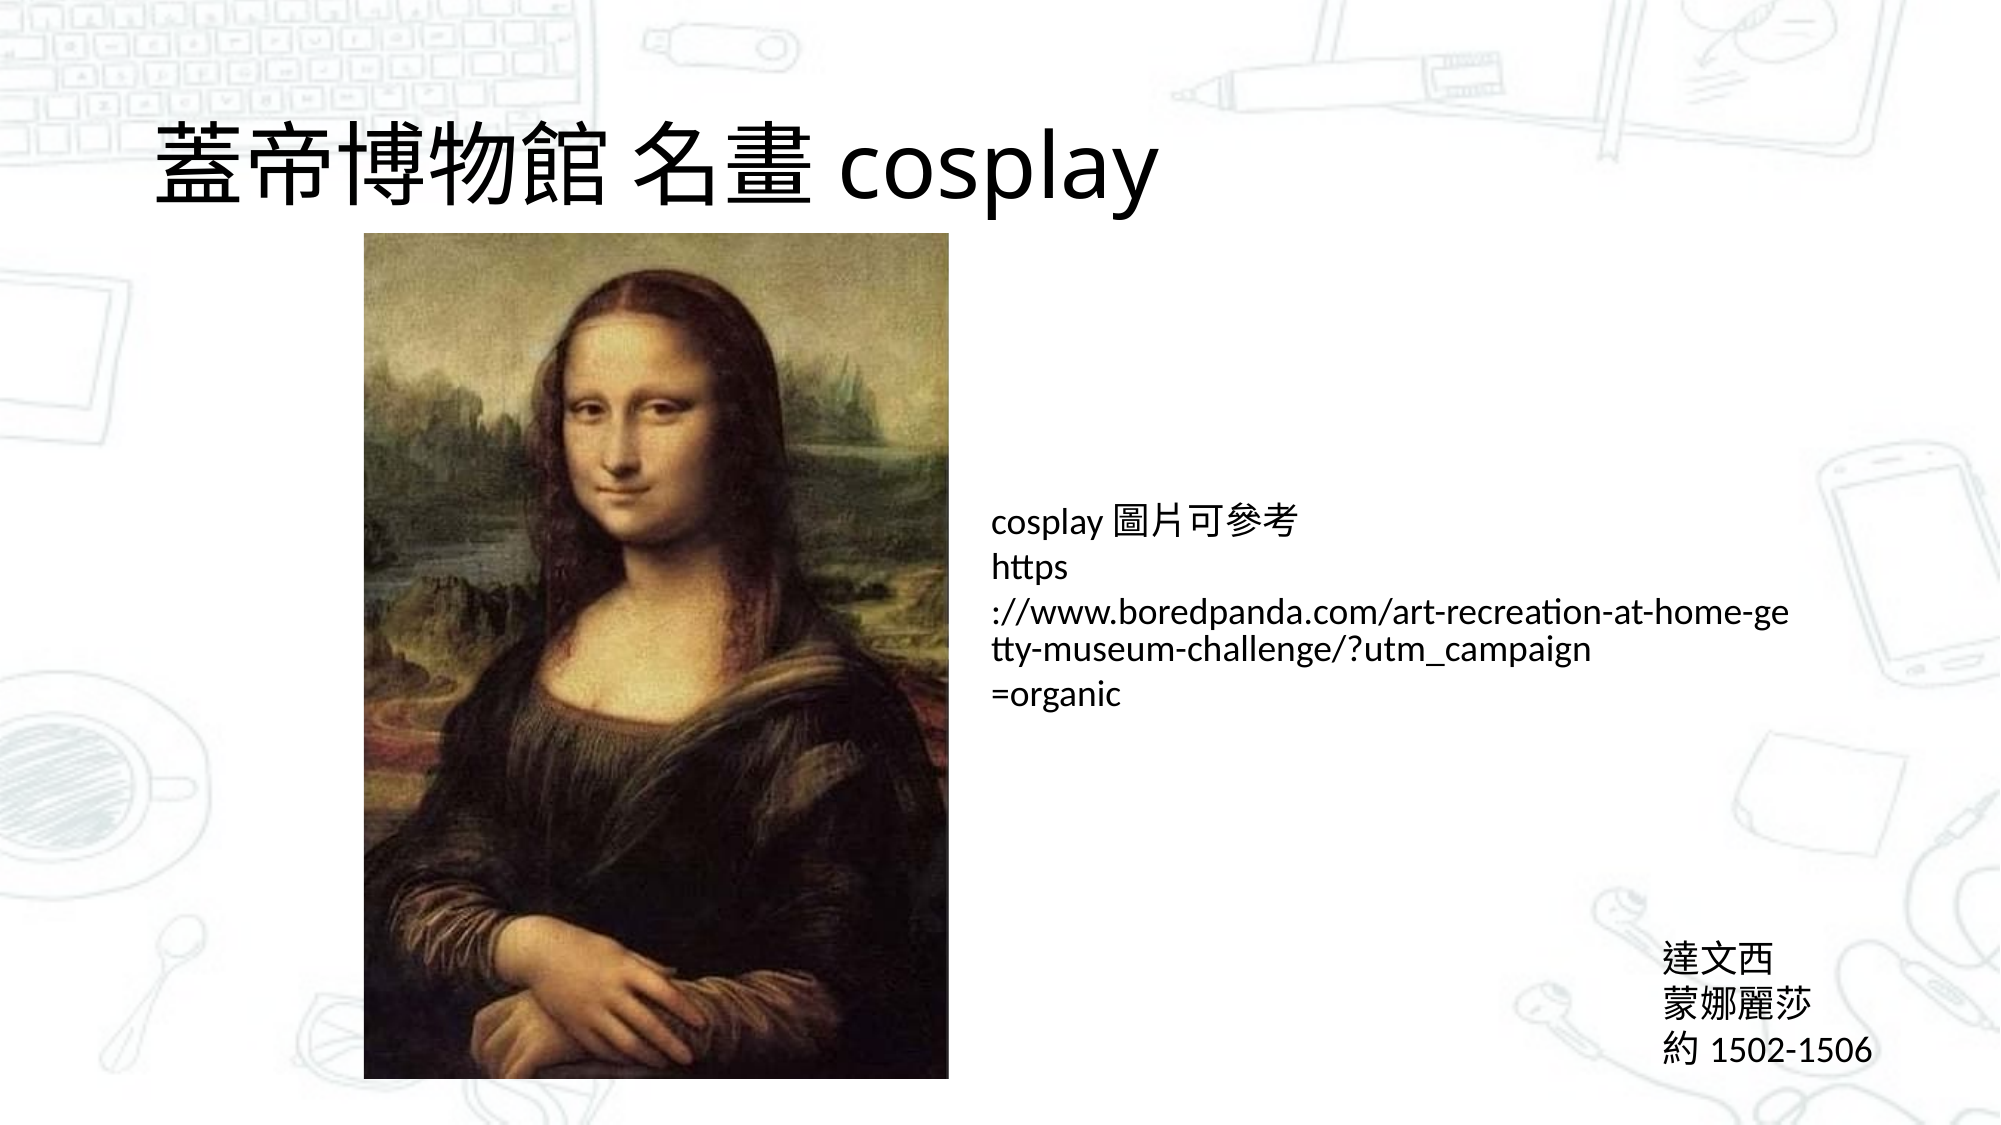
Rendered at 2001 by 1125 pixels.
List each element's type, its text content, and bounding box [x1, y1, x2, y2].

text_box cosplay圖片可參考 https://www.boredpanda.com/art-recreation-at-home-getty-museum-challenge/?utm_campaign=organic [976, 489, 1806, 729]
text_box 達文西 蒙娜麗莎 約1502-1506 [1648, 927, 1888, 1077]
picture [363, 233, 949, 1084]
title 蓋帝博物館 名畫cosplay [137, 59, 1863, 278]
